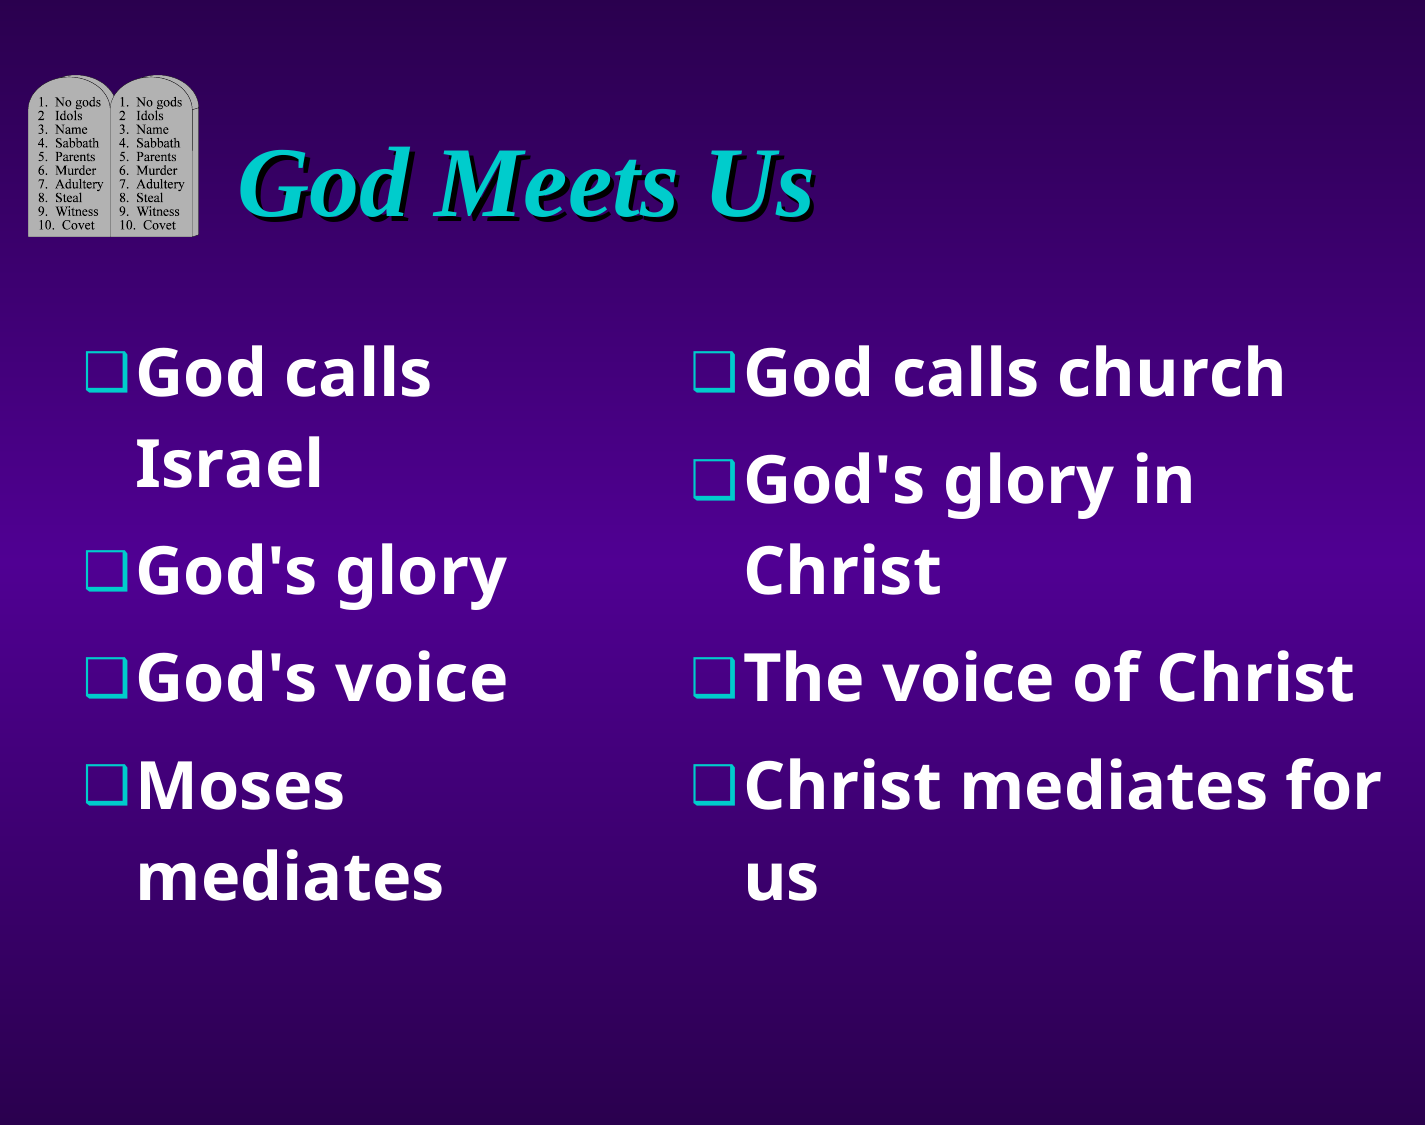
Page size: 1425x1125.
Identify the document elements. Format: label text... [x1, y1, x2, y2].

list God calls church God's glory in Christ The voice of Christ Christ mediates for us [637, 324, 1388, 1011]
title God Meets Us [237, 55, 1319, 311]
list God calls Israel God's glory God's voice Moses mediates [30, 324, 622, 1011]
